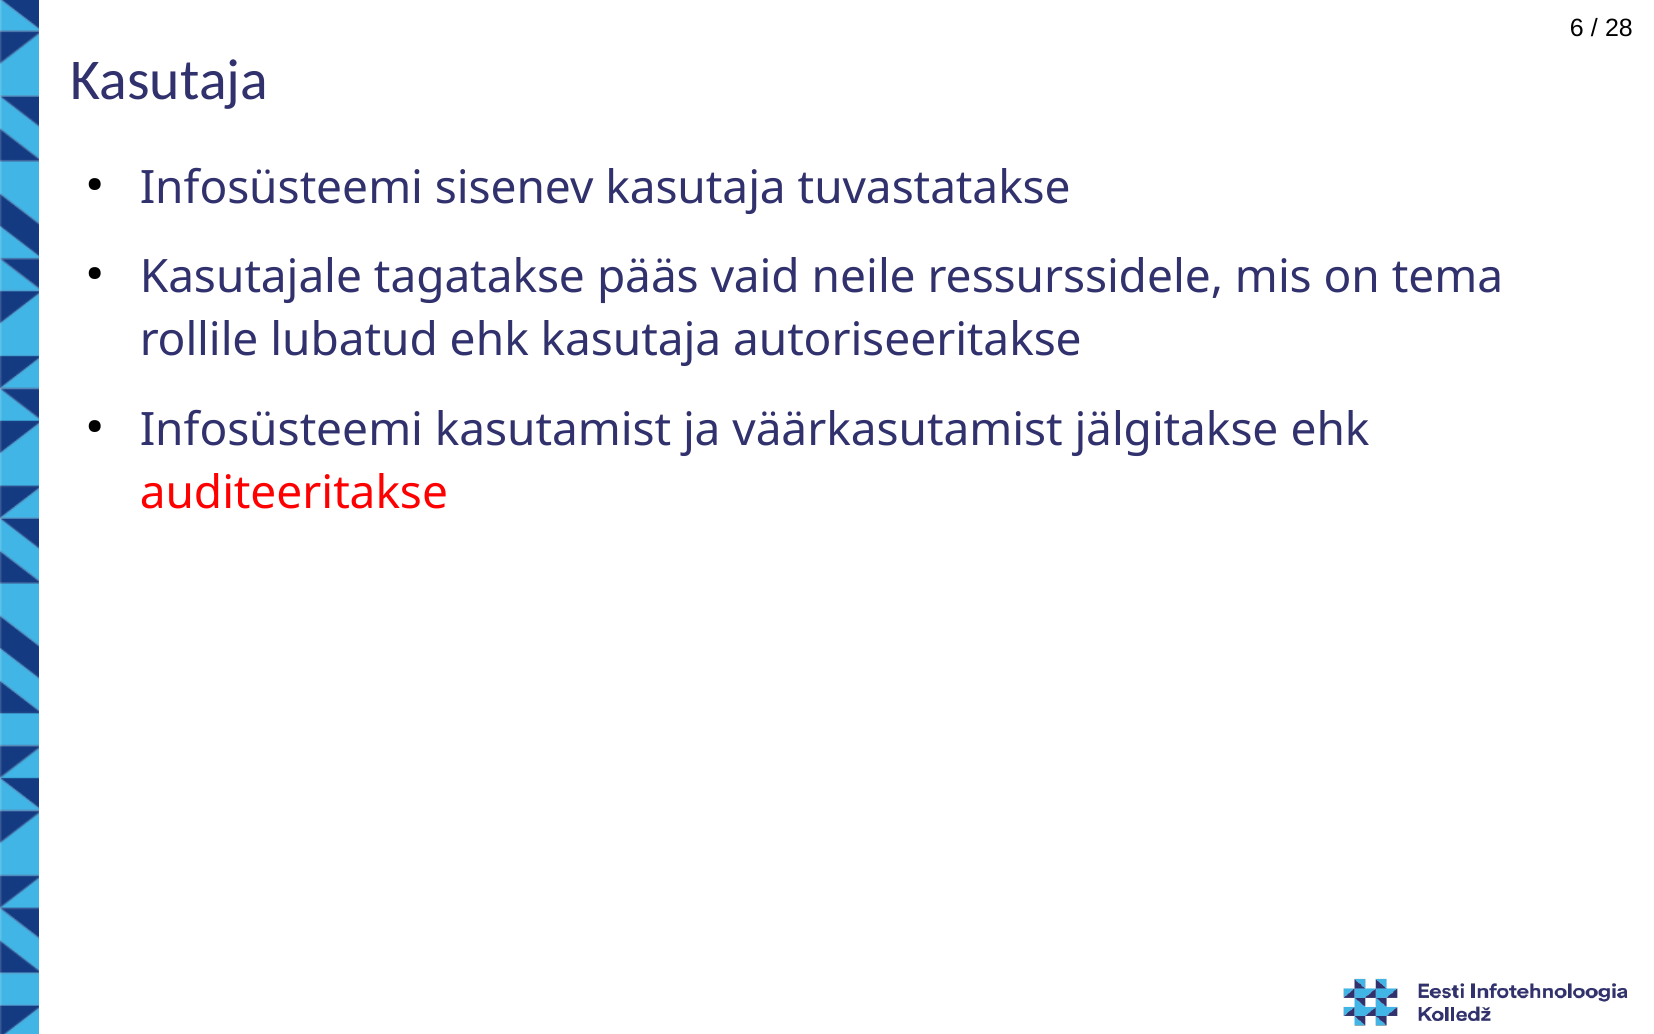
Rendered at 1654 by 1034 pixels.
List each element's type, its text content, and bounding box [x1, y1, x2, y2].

list Infosüsteemi sisenev kasutaja tuvastatakse Kasutajale tagatakse pääs vaid neile ressurssidele, mis on tema rollile lubatud ehk kasutaja autoriseeritakse Infosüsteemi kasutamist ja väärkasutamist jälgitakse ehk auditeeritakse [68, 153, 1630, 957]
title Kasutaja [70, 41, 1630, 130]
